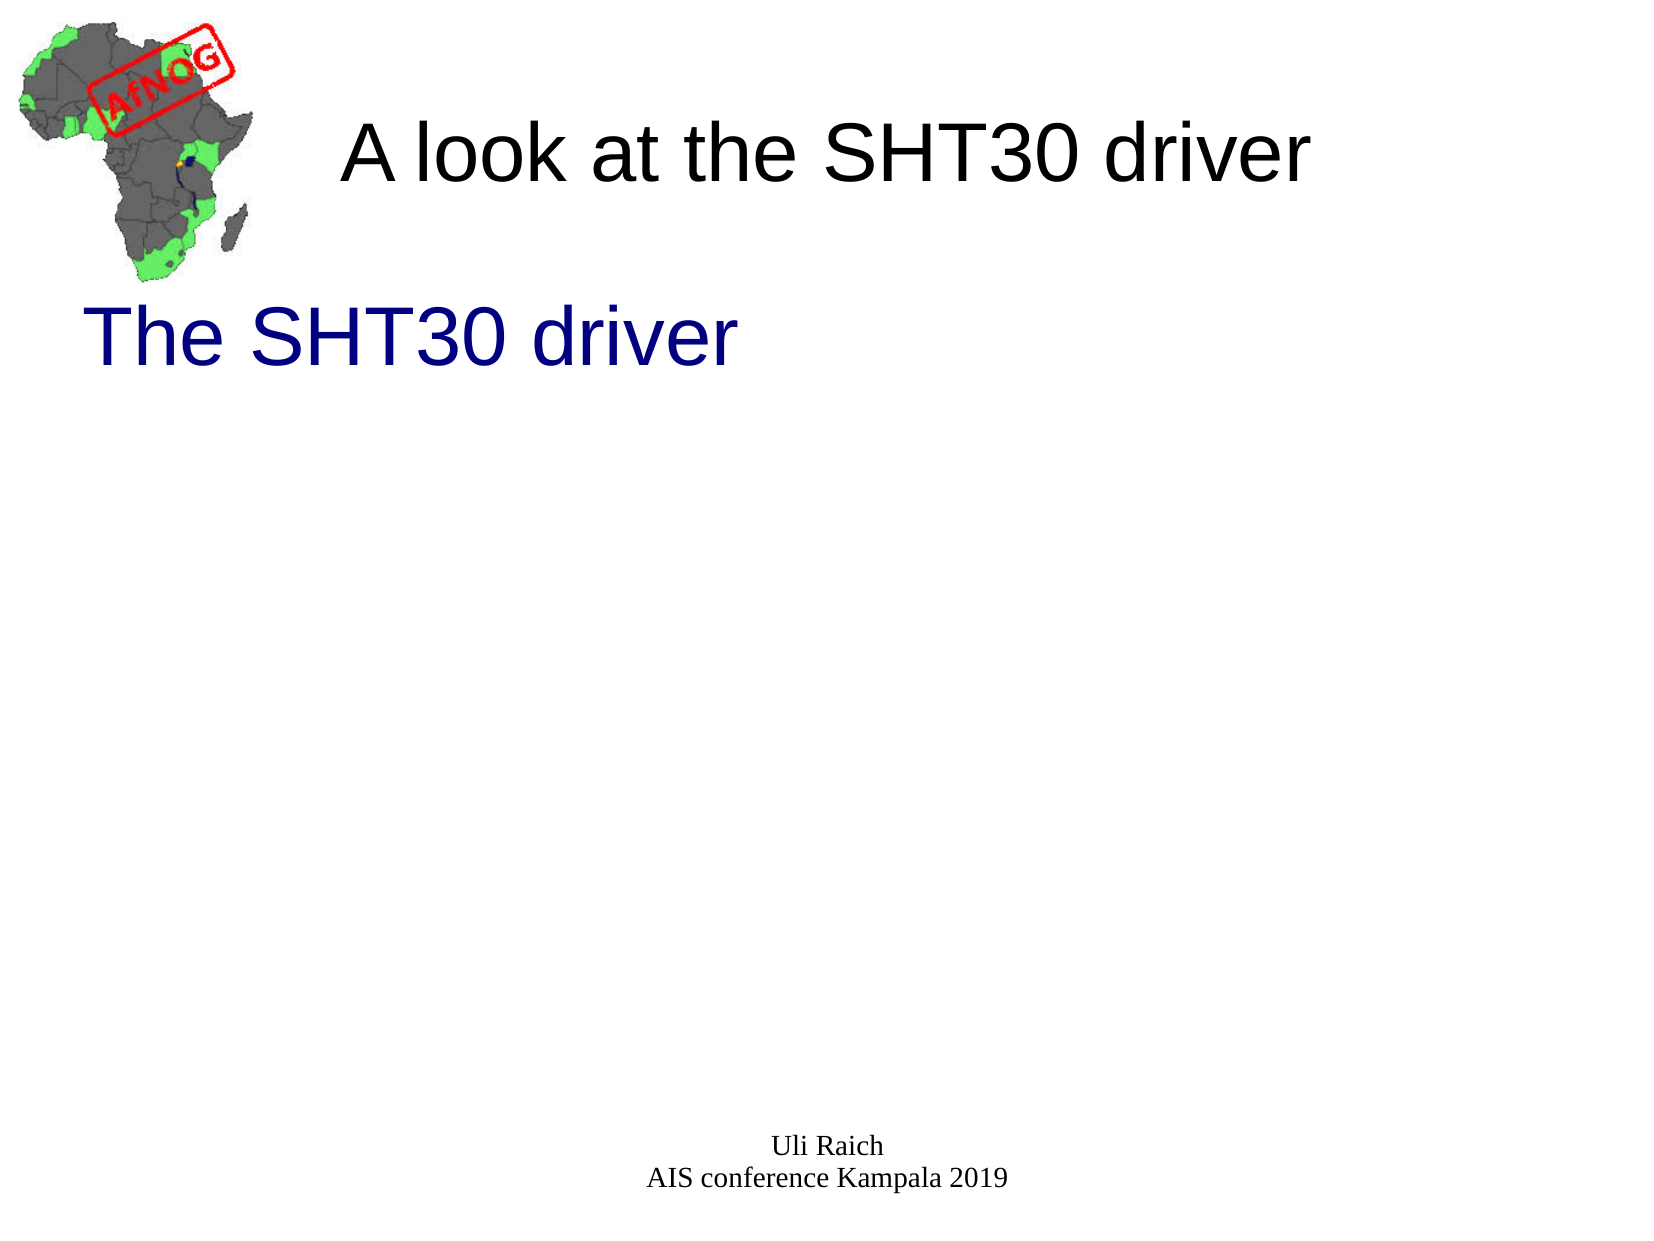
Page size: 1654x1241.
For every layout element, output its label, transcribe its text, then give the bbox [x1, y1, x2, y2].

title A look at the SHT30 driver [82, 49, 1571, 257]
list The SHT30 driver [82, 290, 1571, 1010]
picture [9, 0, 259, 291]
